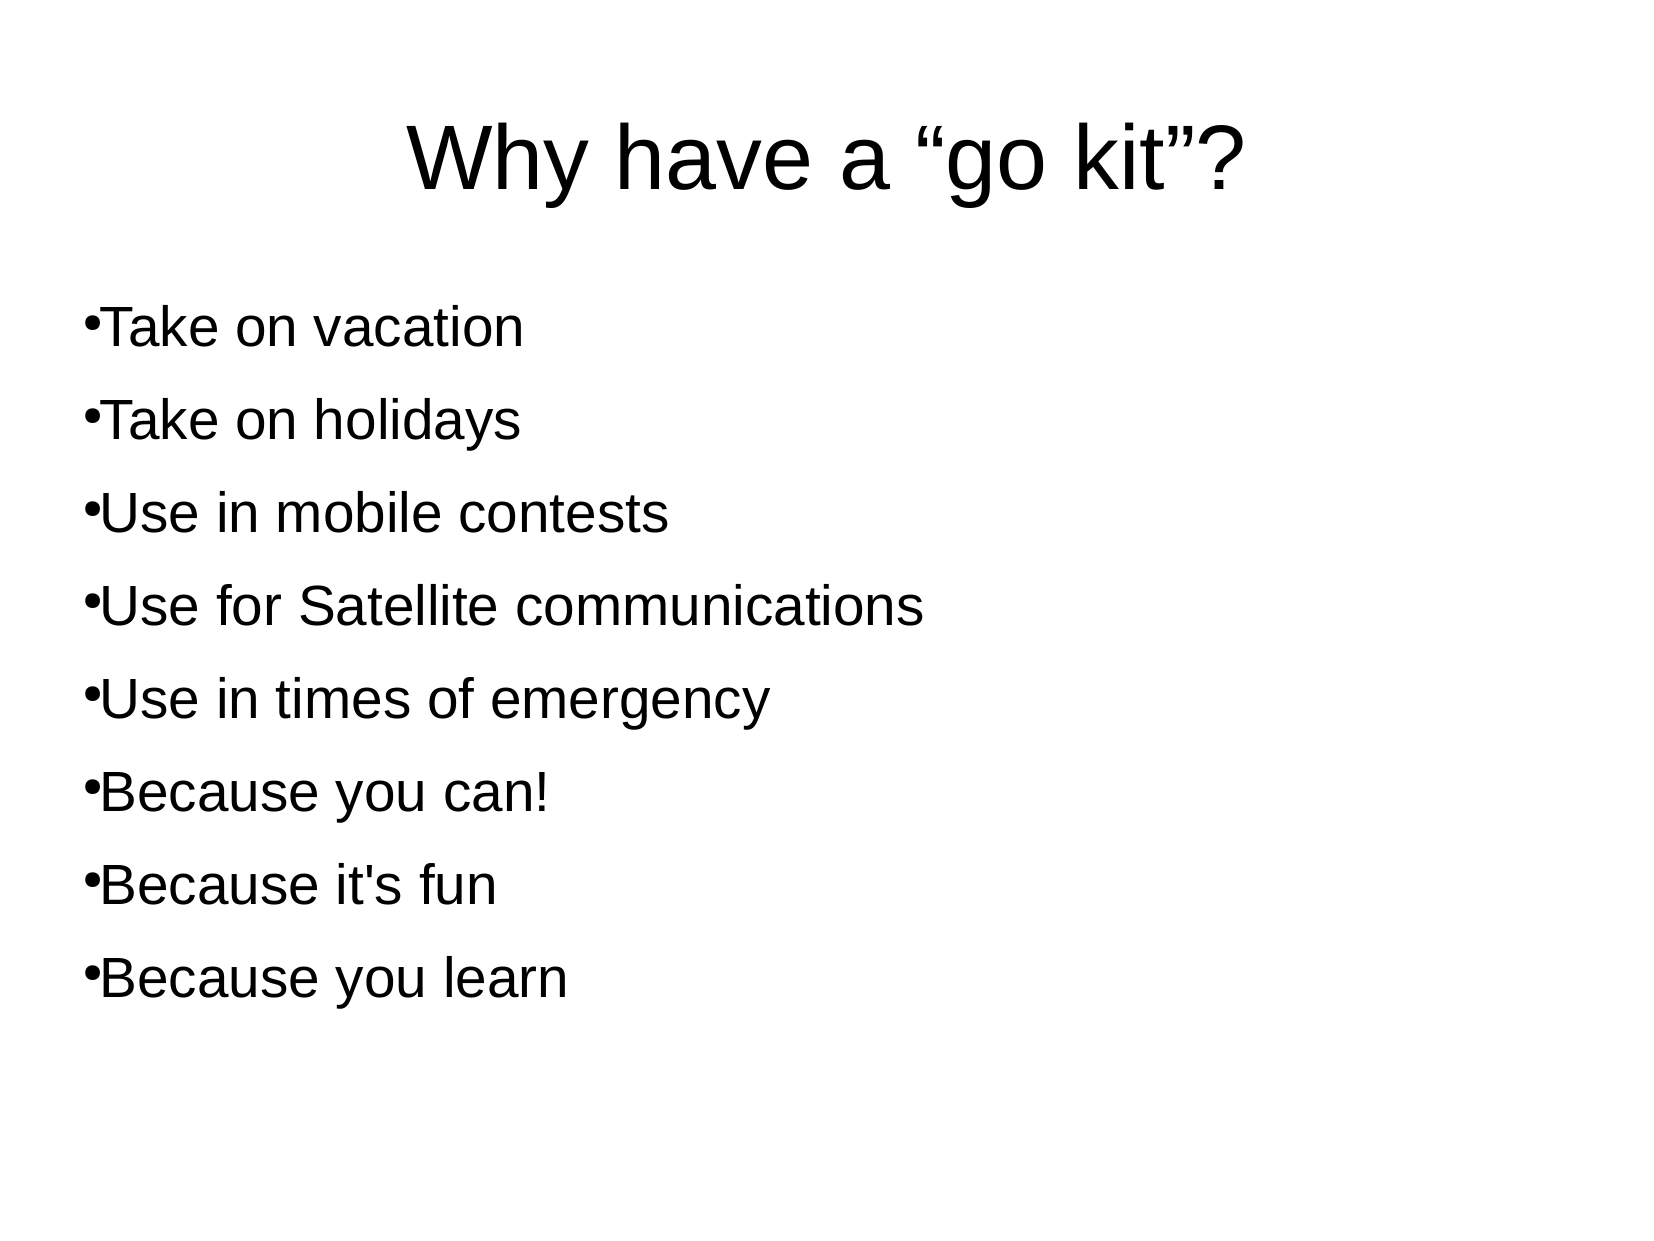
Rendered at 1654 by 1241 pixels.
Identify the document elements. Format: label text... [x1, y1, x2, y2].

title Why have a “go kit”? [82, 49, 1571, 257]
list Take on vacation Take on holidays Use in mobile contests Use for Satellite communications Use in times of emergency Because you can! Because it's fun Because you learn [82, 290, 1571, 1010]
